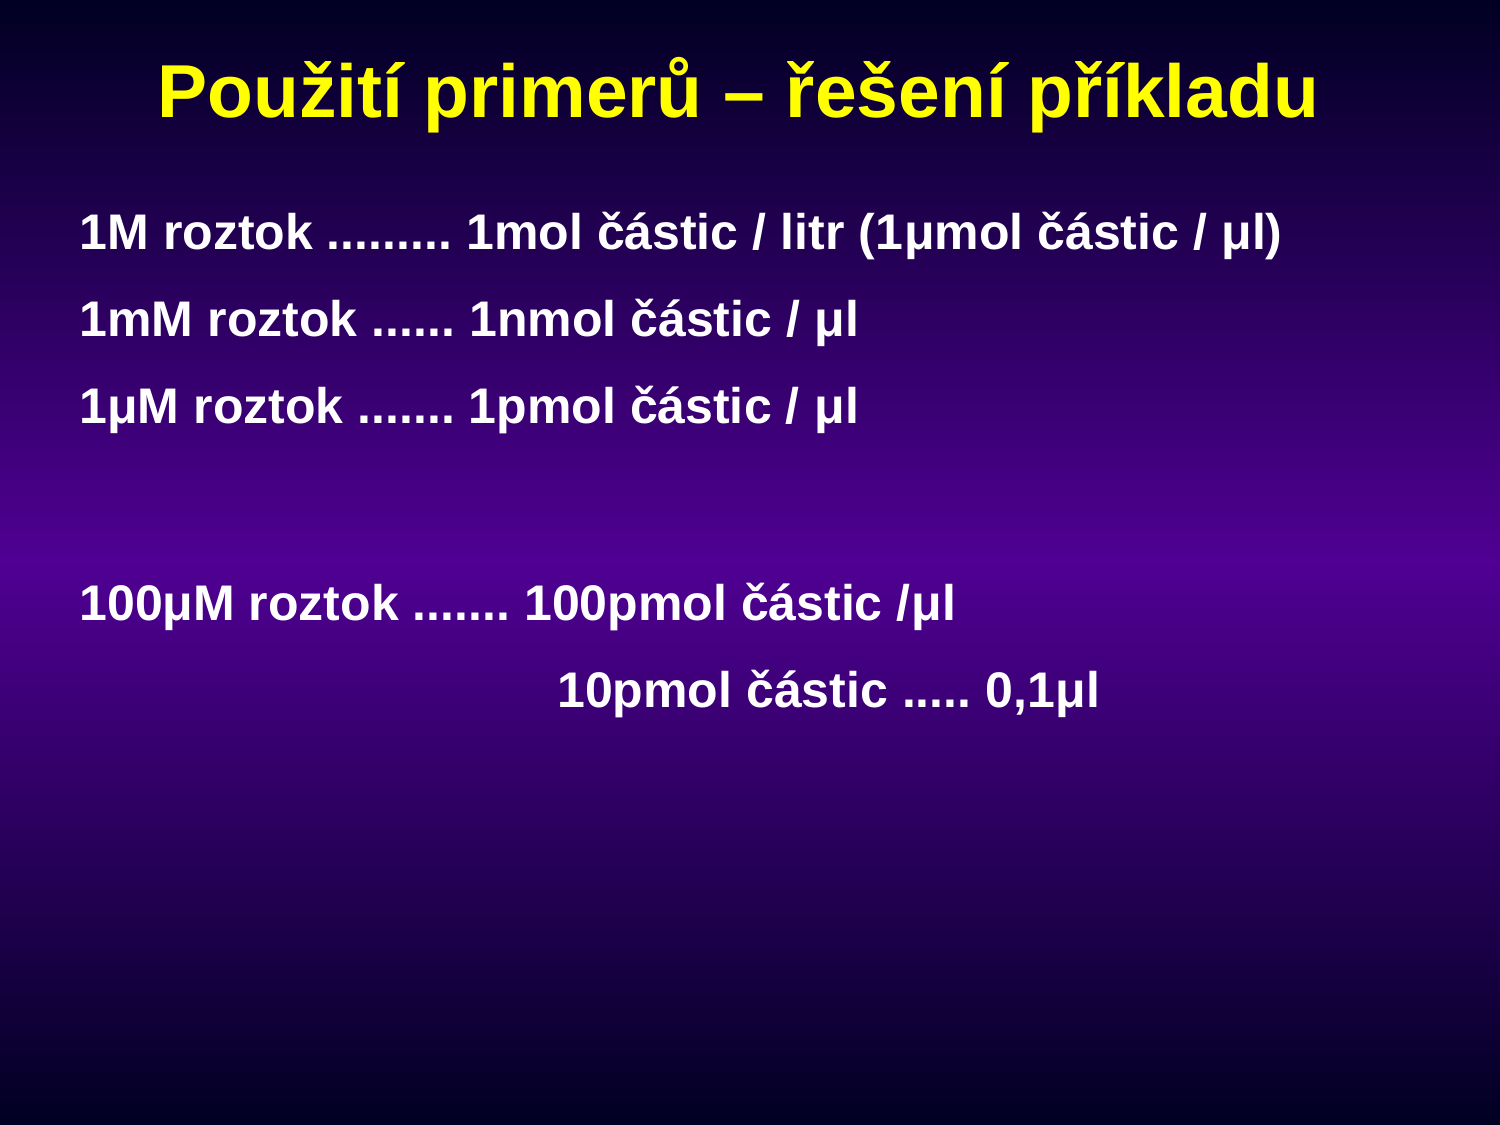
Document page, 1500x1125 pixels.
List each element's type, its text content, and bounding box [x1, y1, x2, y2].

title Použití primerů – řešení příkladu [64, 35, 1413, 149]
text_box 100μM roztok ....... 100pmol částic /μl 10pmol částic ..... 0,1μl [64, 567, 1471, 726]
text_box 1M roztok ......... 1mol částic / litr (1μmol částic / μl) 1mM roztok ...... 1nmol částic / μl 1μM roztok ....... 1pmol částic / μl [64, 196, 1471, 442]
